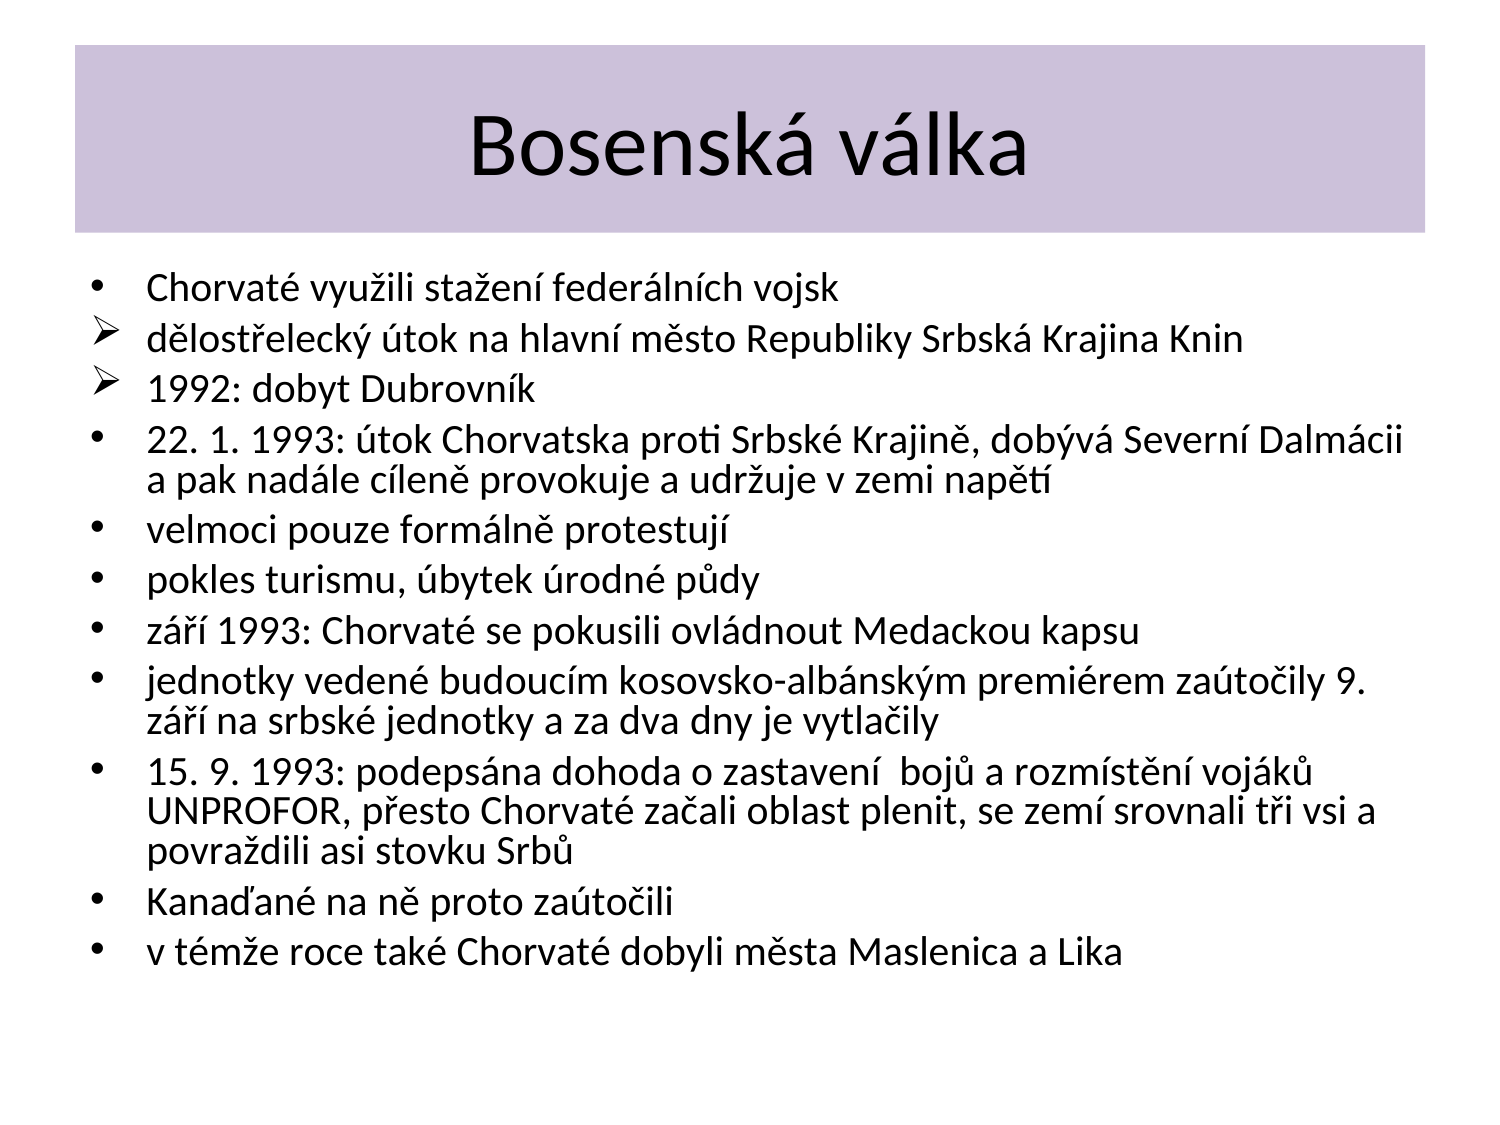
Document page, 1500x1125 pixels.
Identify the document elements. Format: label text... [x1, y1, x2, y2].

list Chorvaté využili stažení federálních vojsk dělostřelecký útok na hlavní město Republiky Srbská Krajina Knin 1992: dobyt Dubrovník 22. 1. 1993: útok Chorvatska proti Srbské Krajině, dobývá Severní Dalmácii a pak nadále cíleně provokuje a udržuje v zemi napětí velmoci pouze formálně protestují pokles turismu, úbytek úrodné půdy září 1993: Chorvaté se pokusili ovládnout Medackou kapsu jednotky vedené budoucím kosovsko-albánským premiérem zaútočily 9. září na srbské jednotky a za dva dny je vytlačily 15. 9. 1993: podepsána dohoda o zastavení bojů a rozmístění vojáků UNPROFOR, přesto Chorvaté začali oblast plenit, se zemí srovnali tři vsi a povraždili asi stovku Srbů Kanaďané na ně proto zaútočili v témže roce také Chorvaté dobyli města Maslenica a Lika [75, 262, 1426, 1039]
title Bosenská válka [75, 45, 1426, 233]
